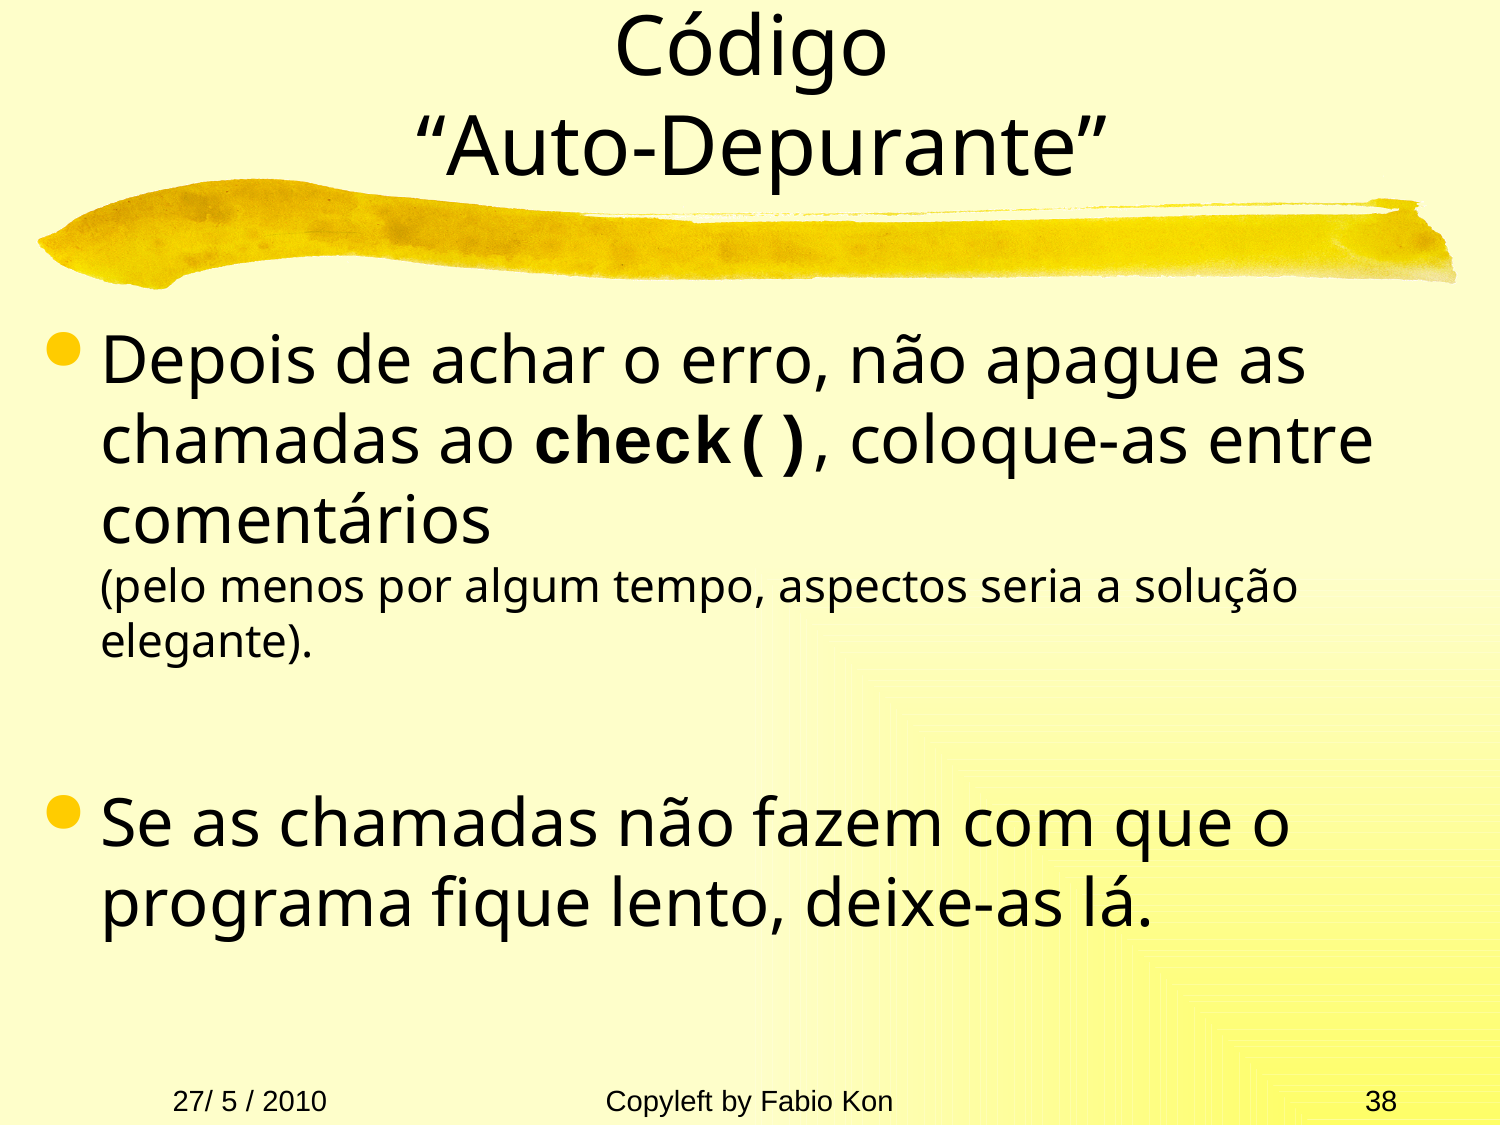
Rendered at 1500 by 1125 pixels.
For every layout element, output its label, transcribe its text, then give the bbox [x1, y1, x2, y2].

title Código “Auto-Depurante” [125, 0, 1401, 200]
list Depois de achar o erro, não apague as chamadas ao check(), coloque-as entre comentários (pelo menos por algum tempo, aspectos seria a solução elegante). Se as chamadas não fazem com que o programa fique lento, deixe-as lá. [29, 309, 1477, 994]
picture [24, 174, 1463, 297]
